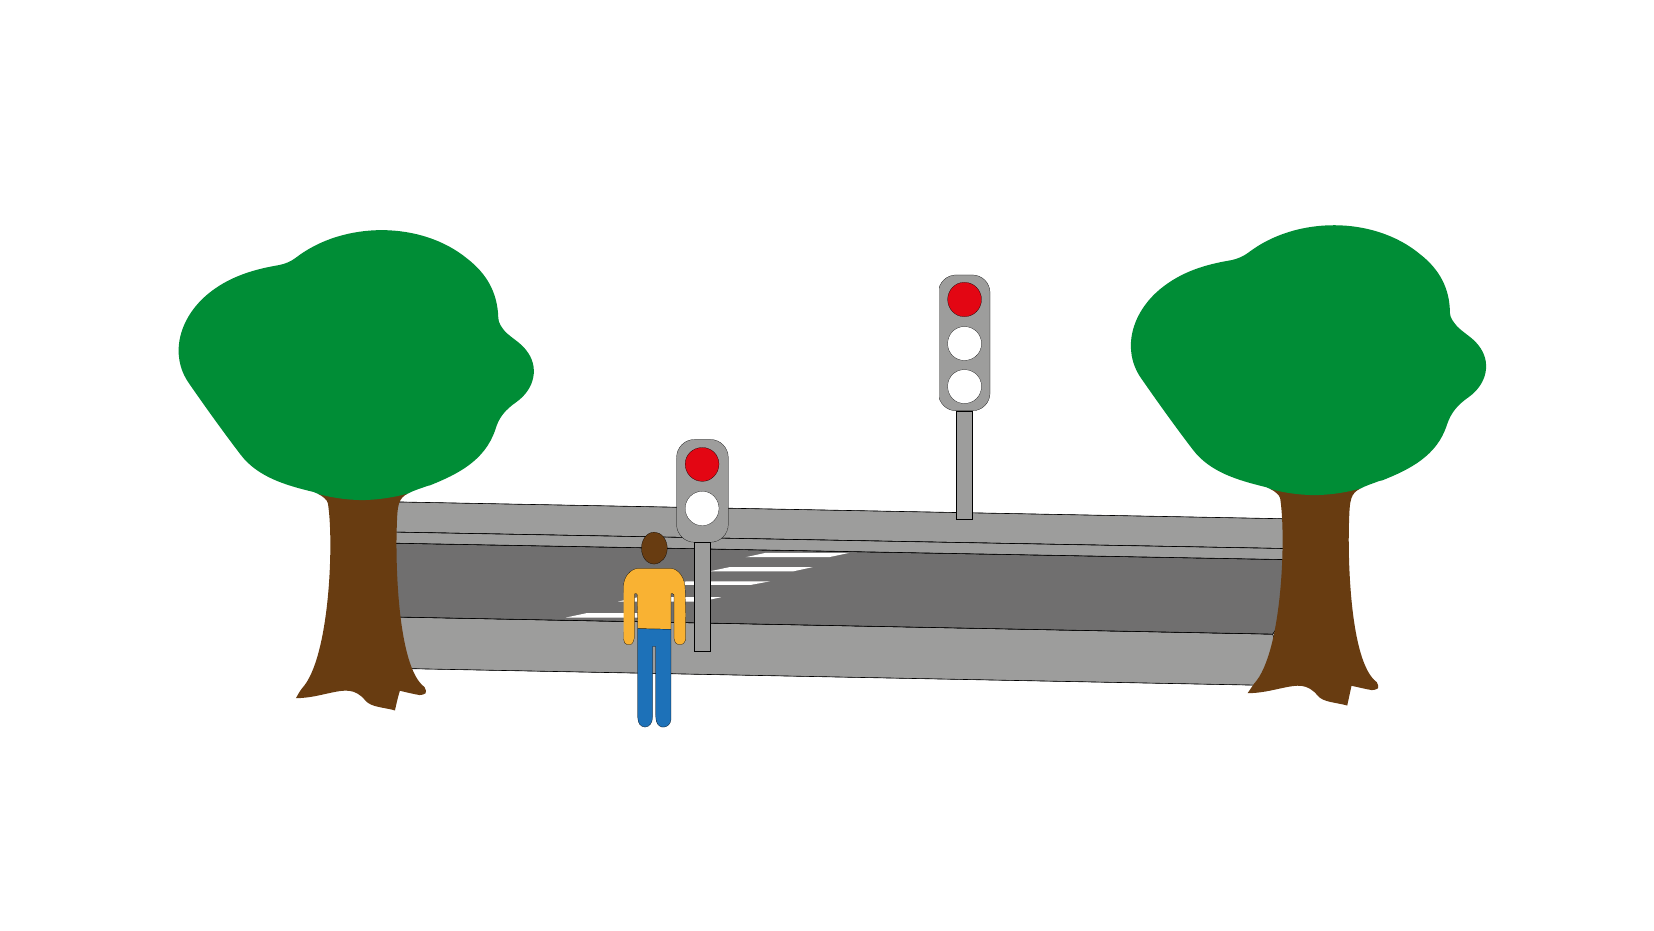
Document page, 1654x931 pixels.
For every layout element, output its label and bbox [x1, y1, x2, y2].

picture [177, 225, 1487, 728]
